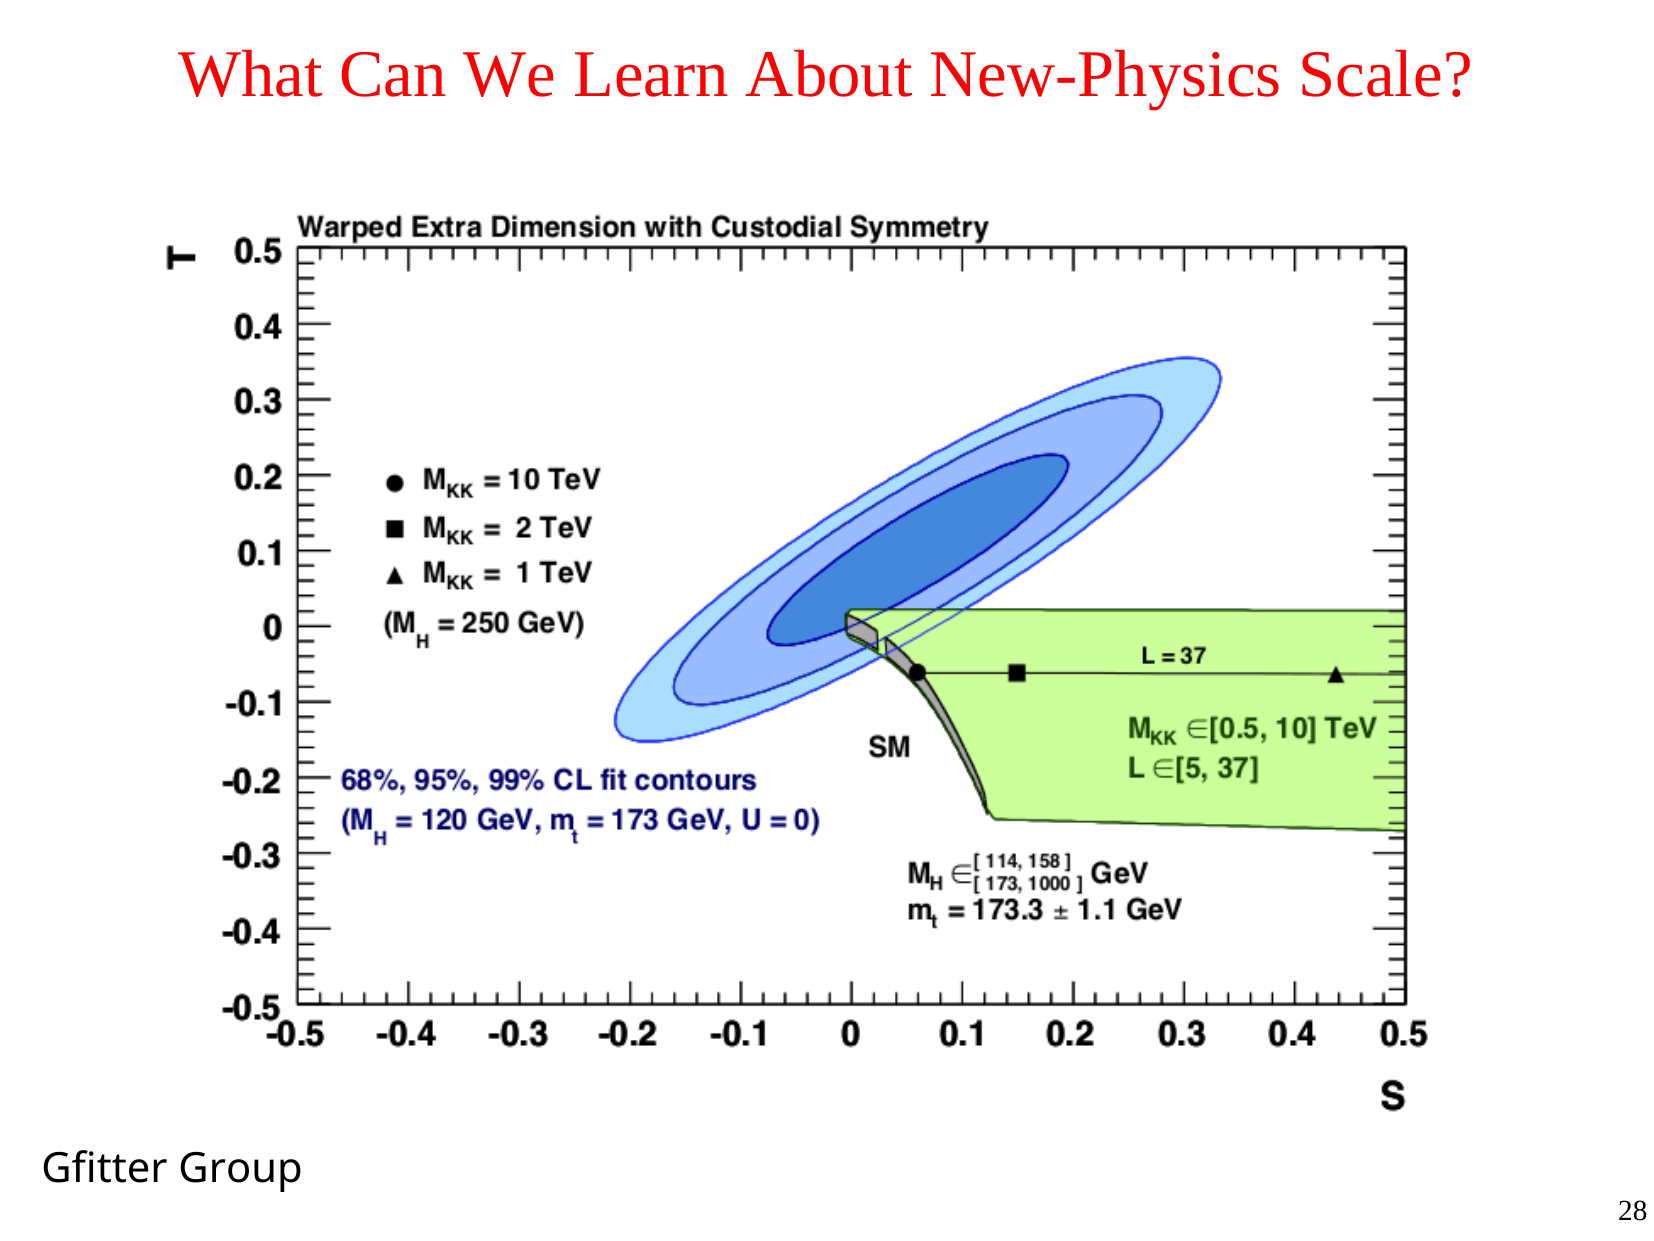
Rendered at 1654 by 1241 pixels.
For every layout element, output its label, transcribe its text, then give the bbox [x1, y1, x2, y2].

text_box Gfitter Group [41, 1137, 1563, 1236]
title What Can We Learn About New-Physics Scale? [128, 5, 1541, 144]
picture [138, 194, 1472, 1115]
